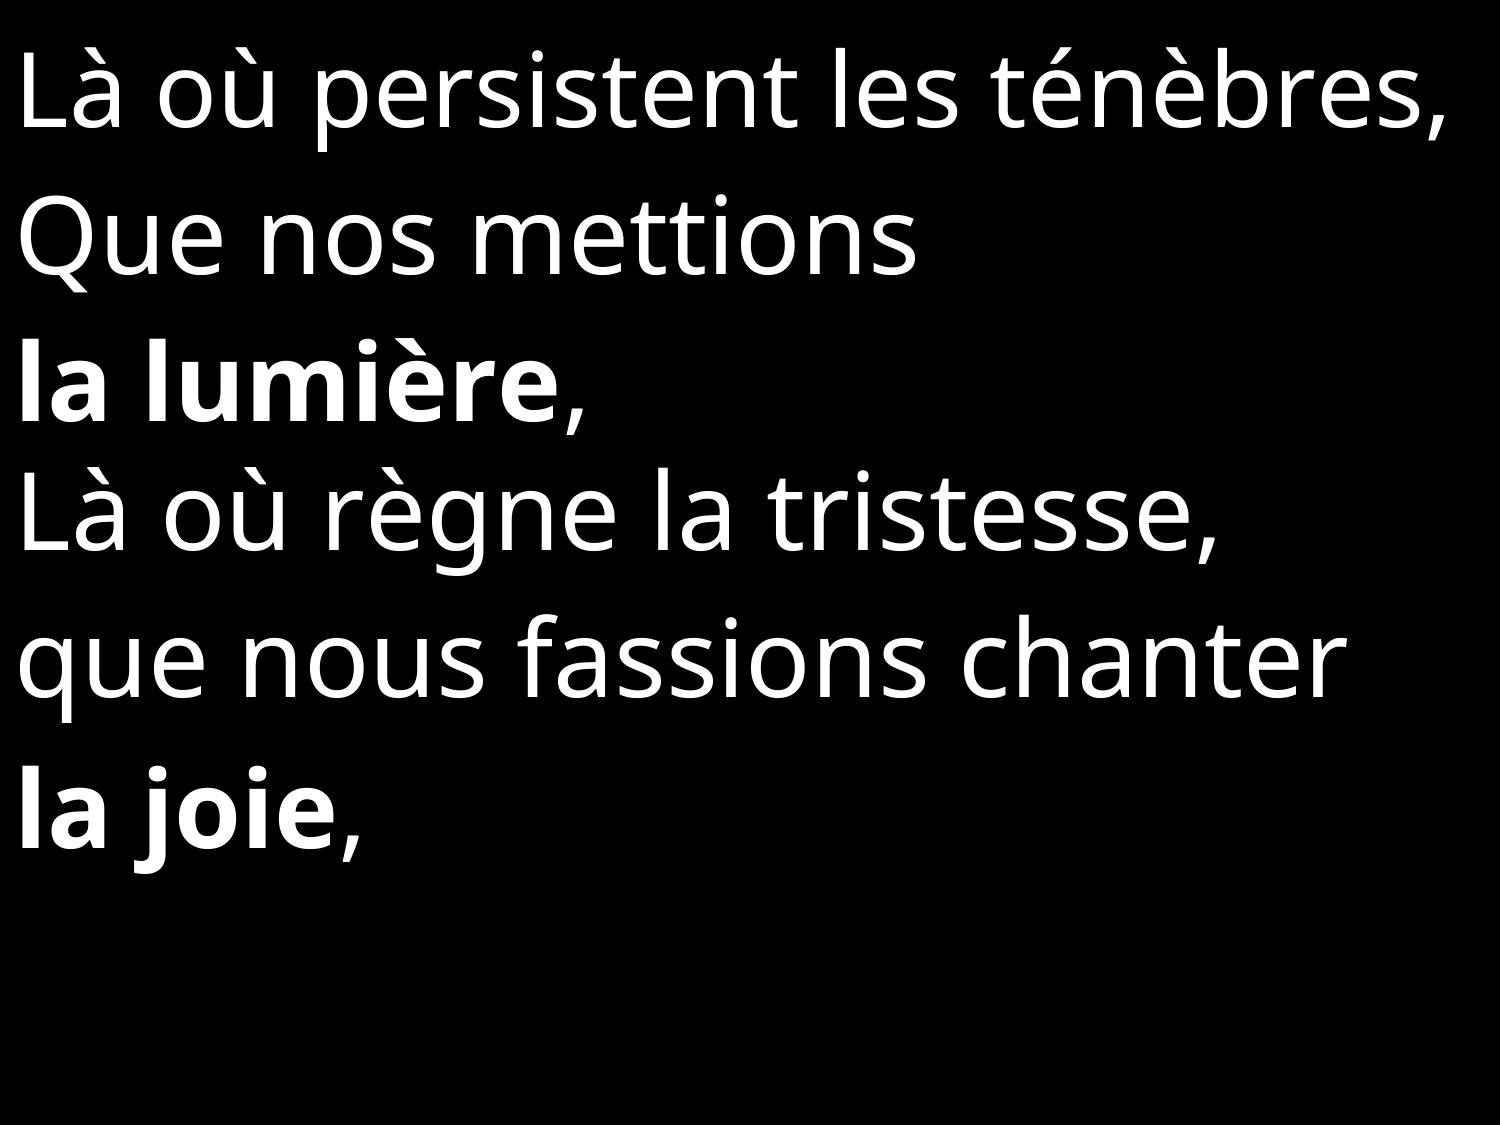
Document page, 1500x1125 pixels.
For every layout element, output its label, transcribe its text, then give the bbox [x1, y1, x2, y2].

list Là où persistent les ténèbres, Que nos mettions la lumière, Là où règne la tristesse, que nous fassions chanter la joie, [0, 11, 1500, 1125]
